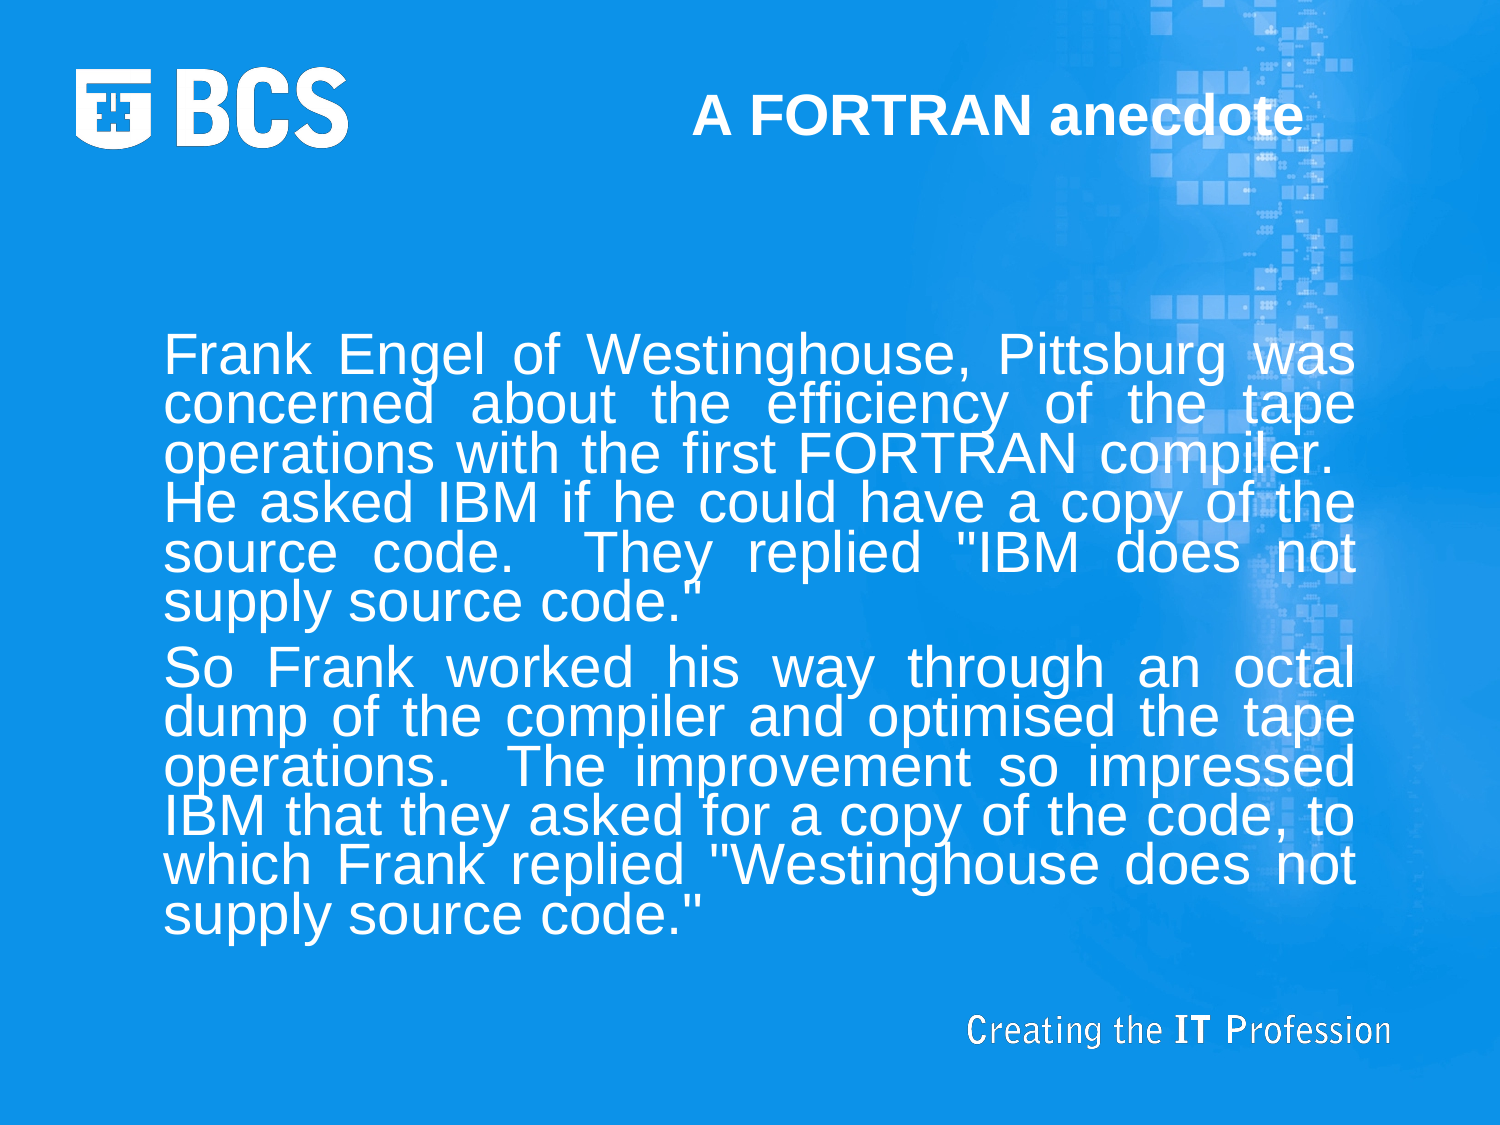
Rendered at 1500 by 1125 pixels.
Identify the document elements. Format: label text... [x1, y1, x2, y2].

picture [0, 0, 1500, 1125]
title A FORTRAN anecdote [572, 33, 1424, 209]
subtitle Frank Engel of Westinghouse, Pittsburg was concerned about the efficiency of the tape operations with the first FORTRAN compiler. He asked IBM if he could have a copy of the source code. They replied "IBM does not supply source code." So Frank worked his way through an octal dump of the compiler and optimised the tape operations. The improvement so impressed IBM that they asked for a copy of the code, to which Frank replied "Westinghouse does not supply source code." [88, 125, 1359, 1125]
